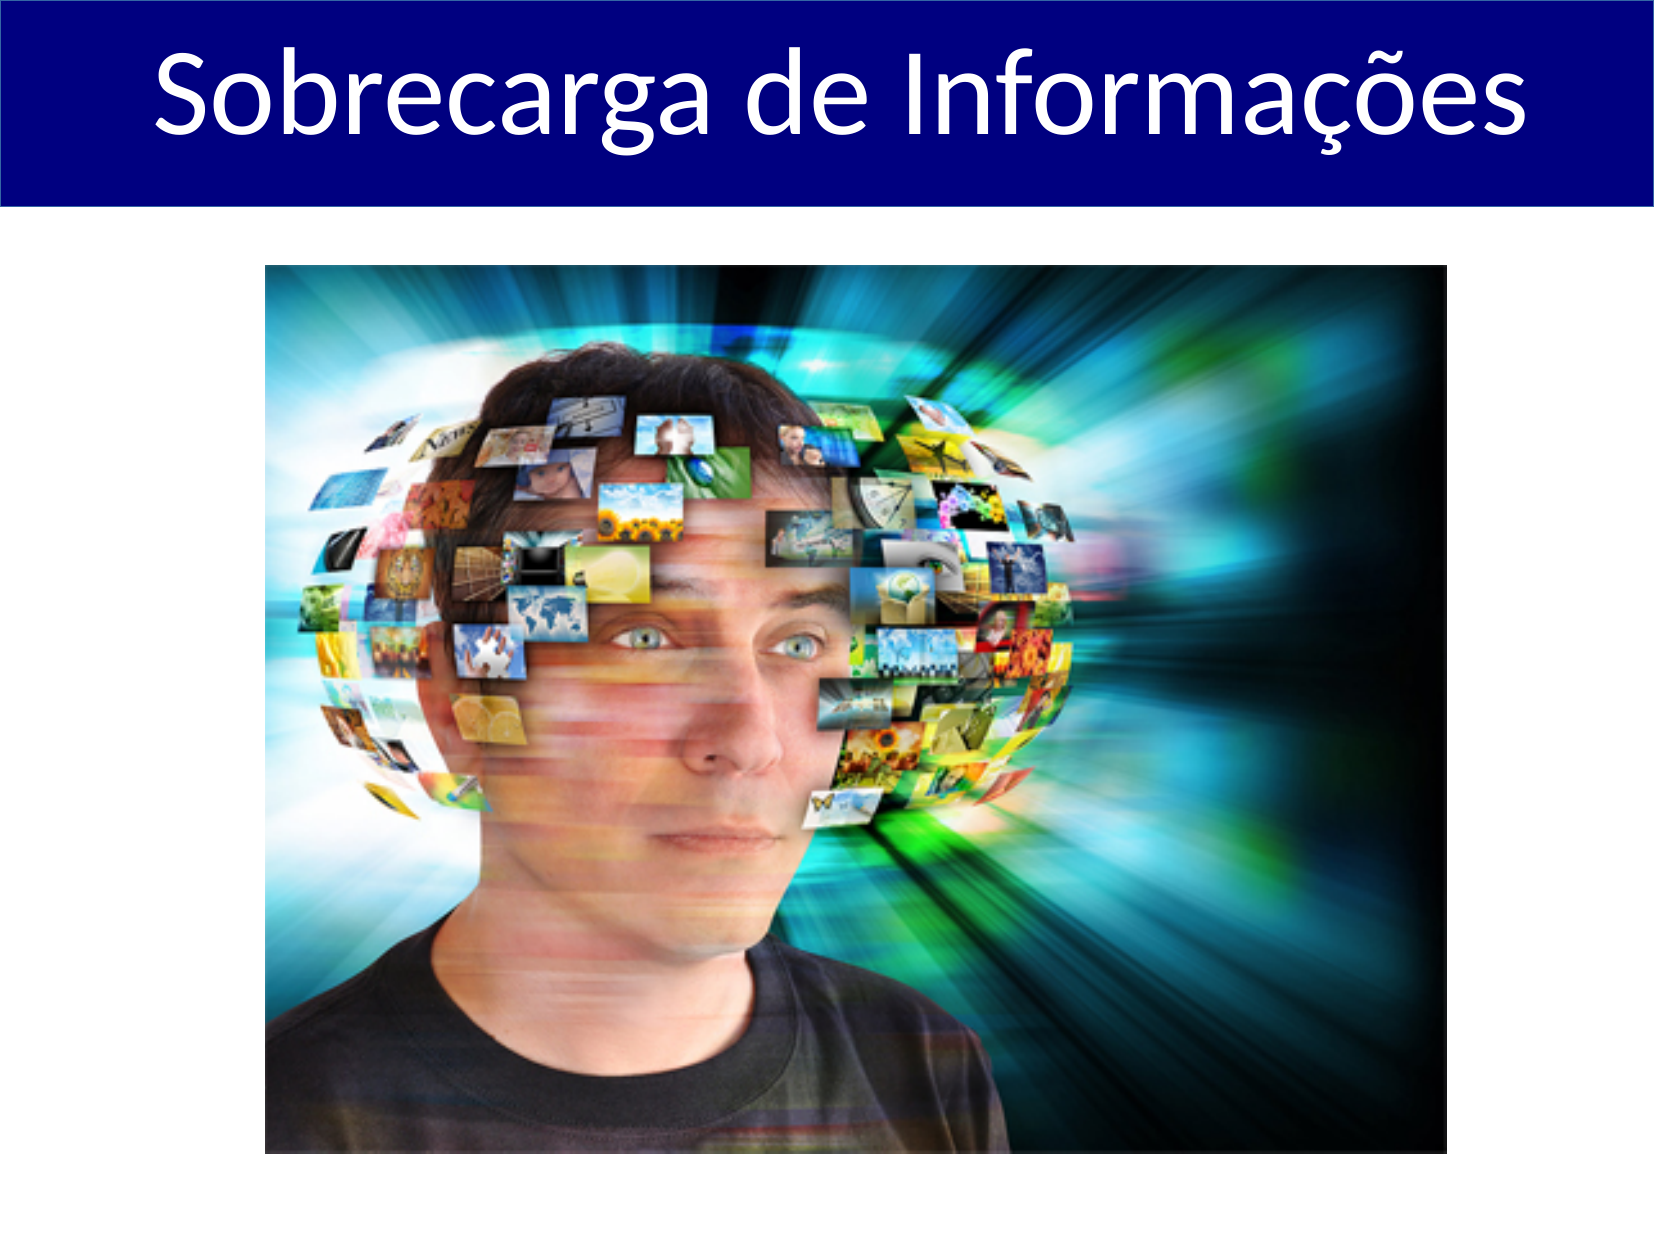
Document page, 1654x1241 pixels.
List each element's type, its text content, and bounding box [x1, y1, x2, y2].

title Sobrecarga de Informações [0, 0, 1654, 207]
picture [265, 265, 1447, 1154]
